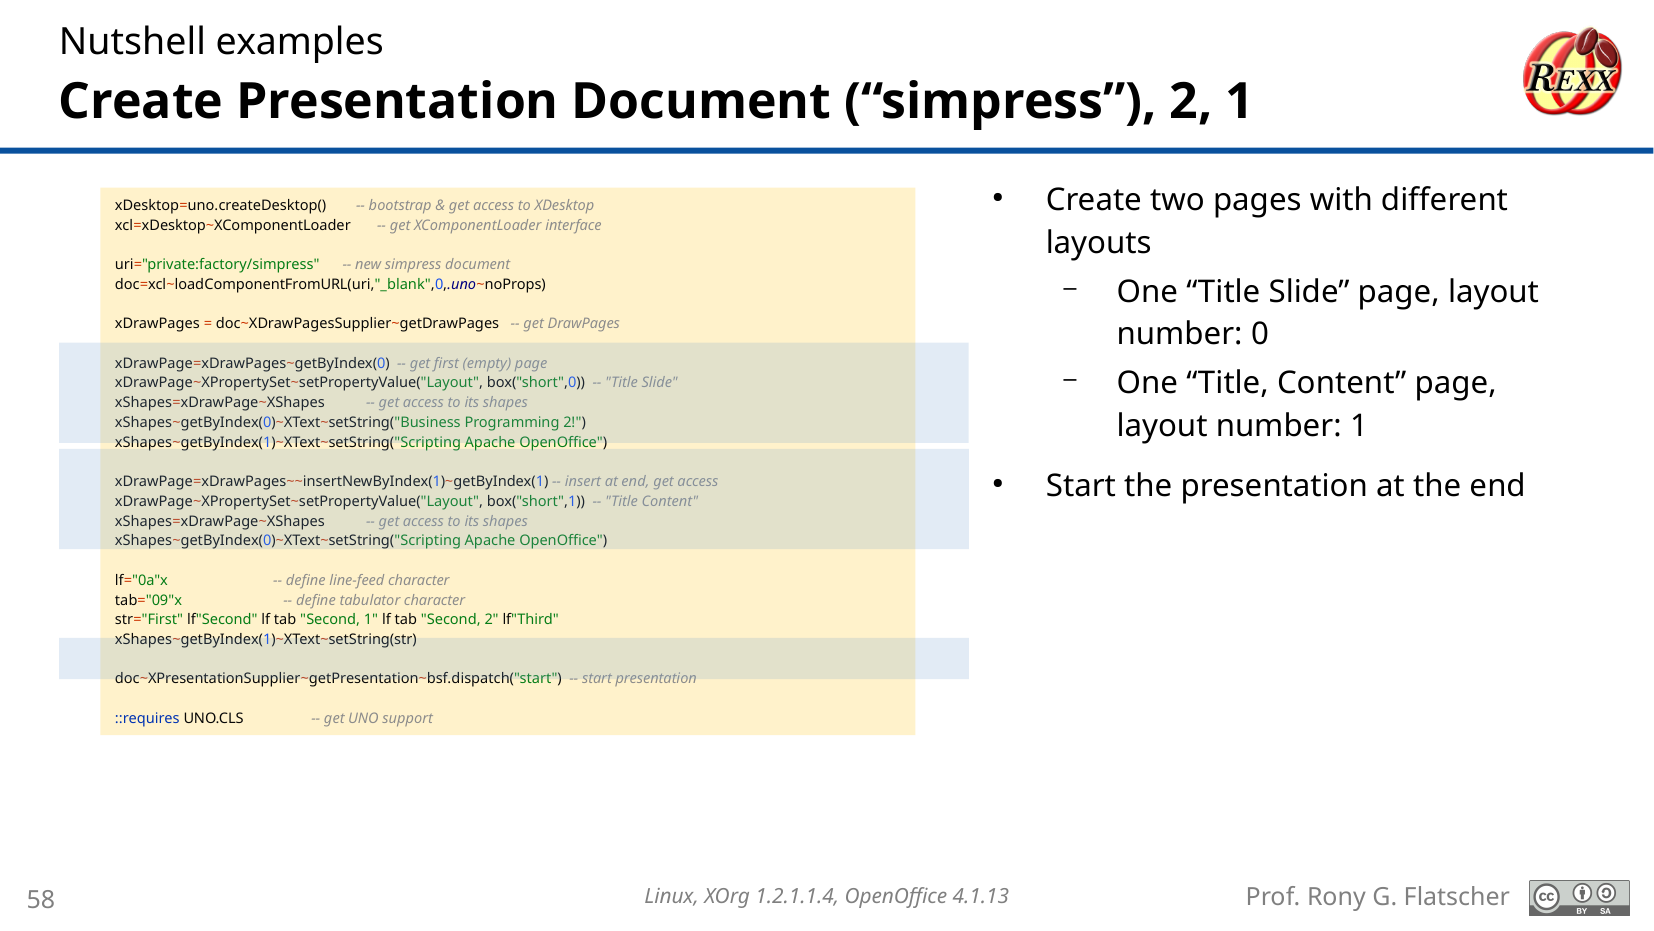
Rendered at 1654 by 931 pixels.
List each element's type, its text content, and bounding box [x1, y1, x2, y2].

text_box xDesktop=uno.createDesktop() -- bootstrap & get access to XDesktop xcl=xDesktop~XComponentLoader -- get XComponentLoader interface uri="private:factory/simpress" -- new simpress document doc=xcl~loadComponentFromURL(uri,"_blank",0,.uno~noProps) xDrawPages = doc~XDrawPagesSupplier~getDrawPages -- get DrawPages xDrawPage=xDrawPages~getByIndex(0) -- get first (empty) page xDrawPage~XPropertySet~setPropertyValue("Layout", box("short",0)) -- "Title Slide" xShapes=xDrawPage~XShapes -- get access to its shapes xShapes~getByIndex(0)~XText~setString("Business Programming 2!") xShapes~getByIndex(1)~XText~setString("Scripting Apache OpenOffice") xDrawPage=xDrawPages~~insertNewByIndex(1)~getByIndex(1) -- insert at end, get access xDrawPage~XPropertySet~setPropertyValue("Layout", box("short",1)) -- "Title Content" xShapes=xDrawPage~XShapes -- get access to its shapes xShapes~getByIndex(0)~XText~setString("Scripting Apache OpenOffice") lf="0a"x -- define line-feed character tab="09"x -- define tabulator character str="First" lf"Second" lf tab "Second, 1" lf tab "Second, 2" lf"Third" xShapes~getByIndex(1)~XText~setString(str) doc~XPresentationSupplier~getPresentation~bsf.dispatch("start") -- start presentation ::requires UNO.CLS -- get UNO support [100, 550, 916, 637]
text_box xDesktop=uno.createDesktop() -- bootstrap & get access to XDesktop xcl=xDesktop~XComponentLoader -- get XComponentLoader interface uri="private:factory/simpress" -- new simpress document doc=xcl~loadComponentFromURL(uri,"_blank",0,.uno~noProps) xDrawPages = doc~XDrawPagesSupplier~getDrawPages -- get DrawPages xDrawPage=xDrawPages~getByIndex(0) -- get first (empty) page xDrawPage~XPropertySet~setPropertyValue("Layout", box("short",0)) -- "Title Slide" xShapes=xDrawPage~XShapes -- get access to its shapes xShapes~getByIndex(0)~XText~setString("Business Programming 2!") xShapes~getByIndex(1)~XText~setString("Scripting Apache OpenOffice") xDrawPage=xDrawPages~~insertNewByIndex(1)~getByIndex(1) -- insert at end, get access xDrawPage~XPropertySet~setPropertyValue("Layout", box("short",1)) -- "Title Content" xShapes=xDrawPage~XShapes -- get access to its shapes xShapes~getByIndex(0)~XText~setString("Scripting Apache OpenOffice") lf="0a"x -- define line-feed character tab="09"x -- define tabulator character str="First" lf"Second" lf tab "Second, 1" lf tab "Second, 2" lf"Third" xShapes~getByIndex(1)~XText~setString(str) doc~XPresentationSupplier~getPresentation~bsf.dispatch("start") -- start presentation ::requires UNO.CLS -- get UNO support [100, 187, 916, 342]
title Nutshell examples Create Presentation Document (“simpress”), 2, 1 [0, 0, 1625, 148]
text_box [59, 448, 969, 550]
text_box [59, 342, 969, 443]
text_box [59, 637, 969, 680]
list Create two pages with different layouts One “Title Slide” page, layout number: 0 One “Title, Content” page, layout number: 1 Start the presentation at the end [974, 177, 1578, 857]
text_box Linux, XOrg 1.2.1.1.4, OpenOffice 4.1.13 [0, 874, 1654, 922]
